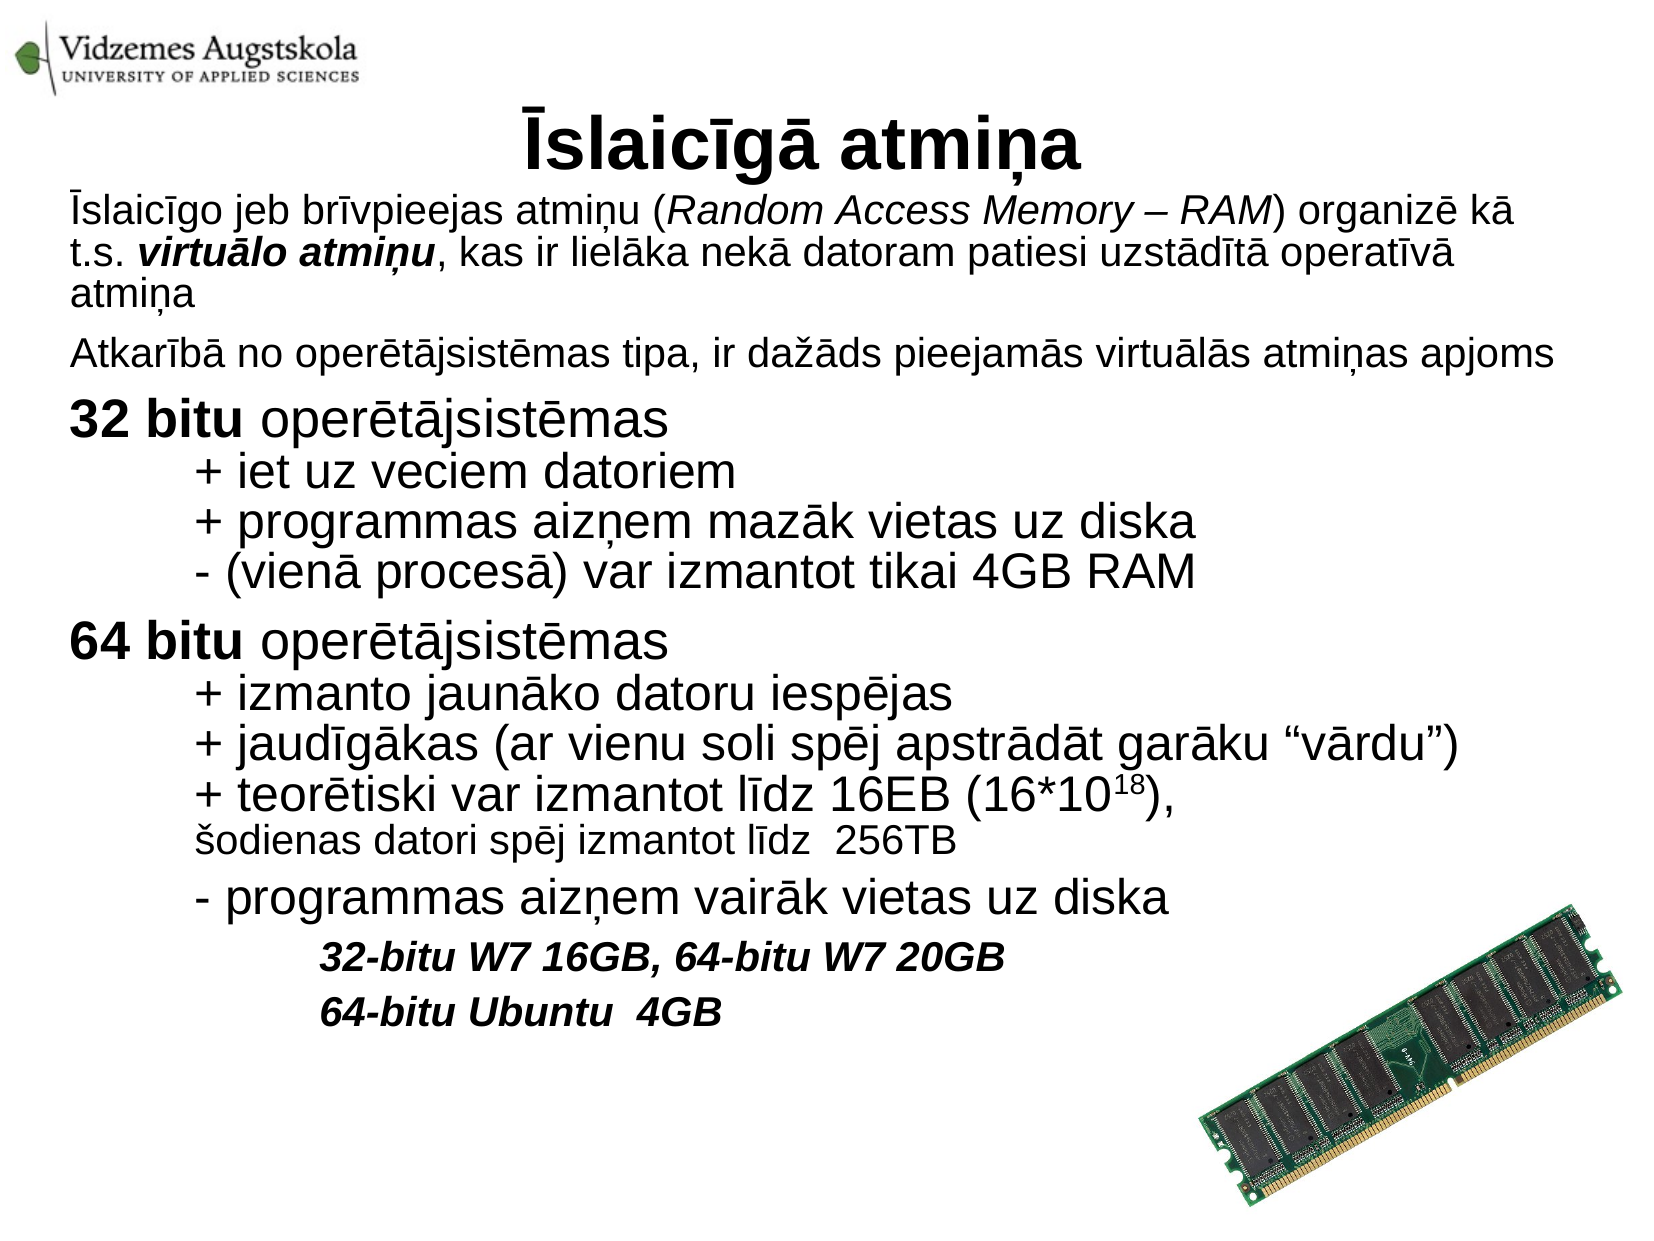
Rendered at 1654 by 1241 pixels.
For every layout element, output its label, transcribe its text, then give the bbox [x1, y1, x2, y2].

list Īslaicīgo jeb brīvpieejas atmiņu (Random Access Memory – RAM) organizē kā t.s. virtuālo atmiņu, kas ir lielāka nekā datoram patiesi uzstādītā operatīvā atmiņa Atkarībā no operētājsistēmas tipa, ir dažāds pieejamās virtuālās atmiņas apjoms 32 bitu operētājsistēmas + iet uz veciem datoriem + programmas aizņem mazāk vietas uz diska - (vienā procesā) var izmantot tikai 4GB RAM 64 bitu operētājsistēmas + izmanto jaunāko datoru iespējas + jaudīgākas (ar vienu soli spēj apstrādāt garāku “vārdu”) + teorētiski var izmantot līdz 16EB (16*1018), šodienas datori spēj izmantot līdz 256TB - programmas aizņem vairāk vietas uz diska 32-bitu W7 16GB, 64-bitu W7 20GB 64-bitu Ubuntu 4GB [13, 186, 1568, 1099]
picture [1181, 880, 1639, 1230]
title Īslaicīgā atmiņa [70, 48, 1619, 133]
picture [5, 2, 368, 113]
